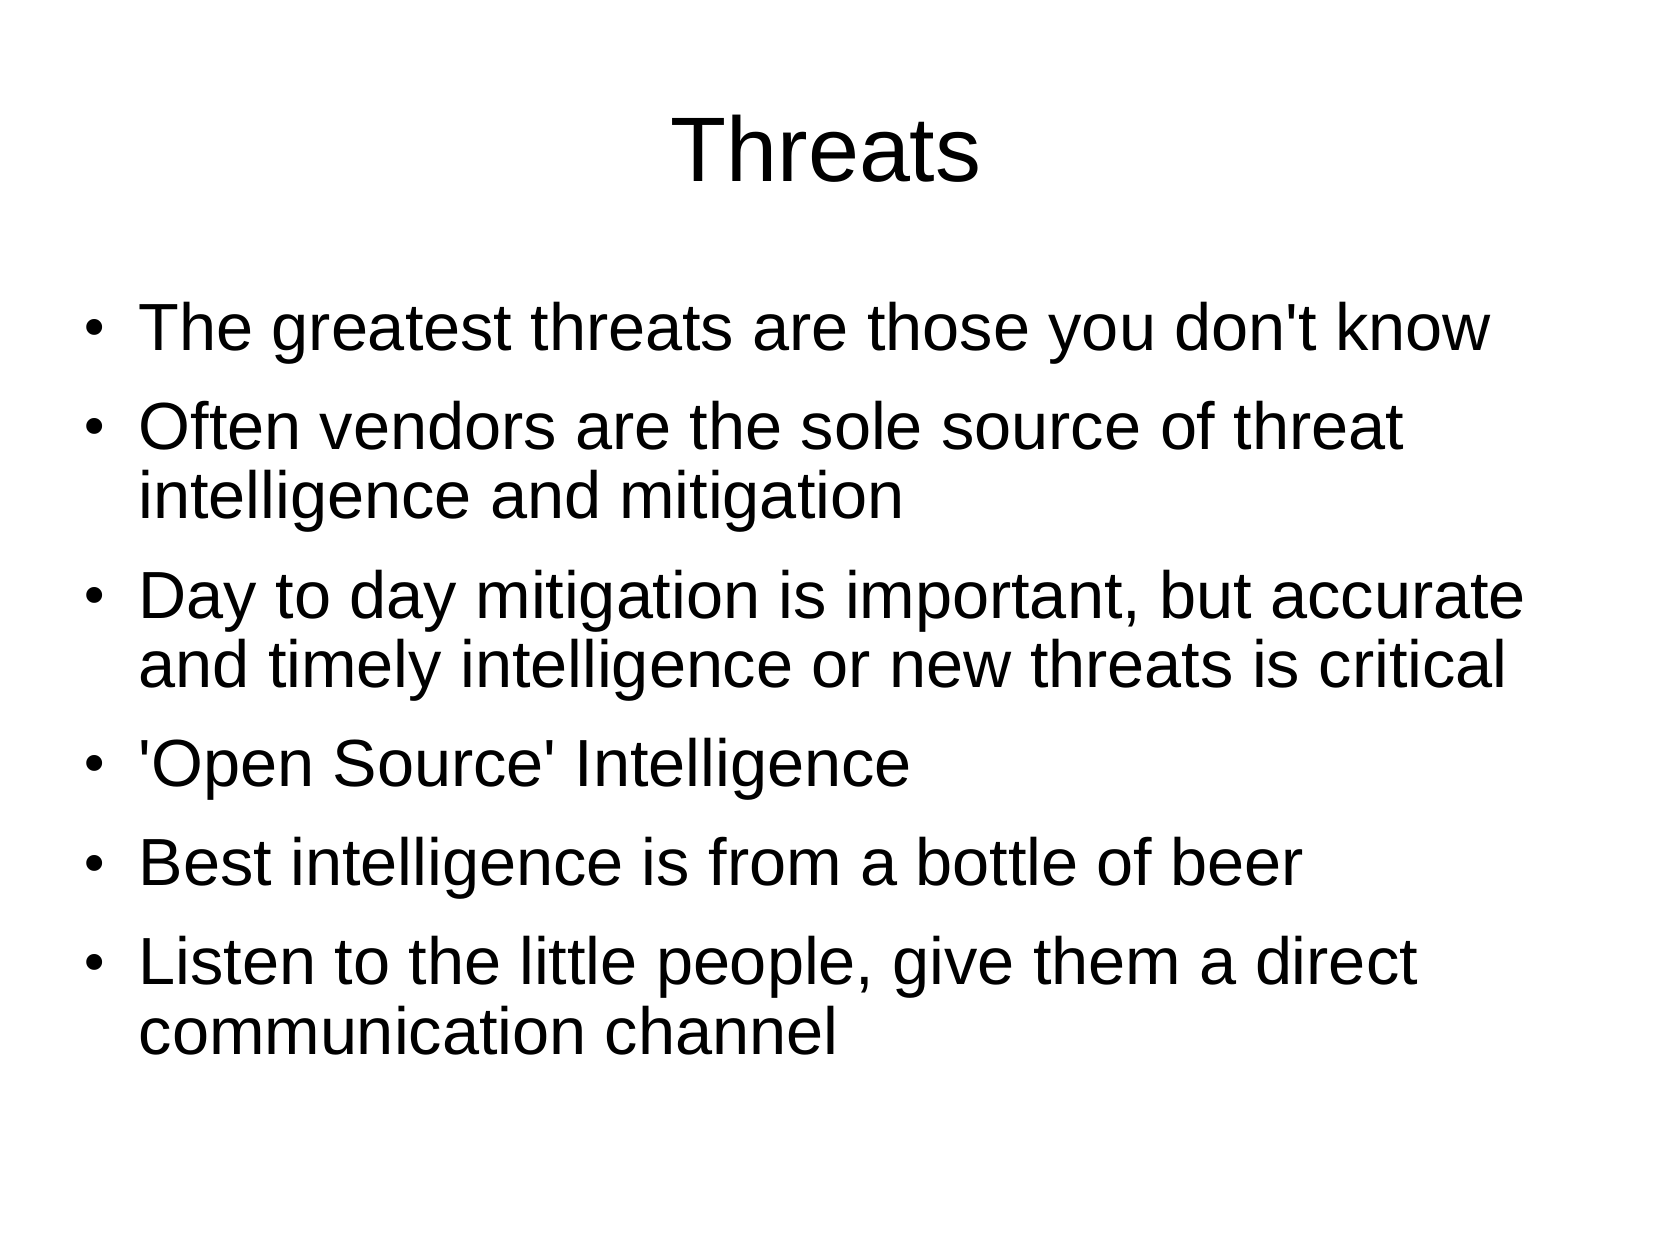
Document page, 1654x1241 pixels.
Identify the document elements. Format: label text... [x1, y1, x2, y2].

list The greatest threats are those you don't know Often vendors are the sole source of threat intelligence and mitigation Day to day mitigation is important, but accurate and timely intelligence or new threats is critical 'Open Source' Intelligence Best intelligence is from a bottle of beer Listen to the little people, give them a direct communication channel [82, 290, 1571, 1109]
title Threats [82, 49, 1571, 257]
